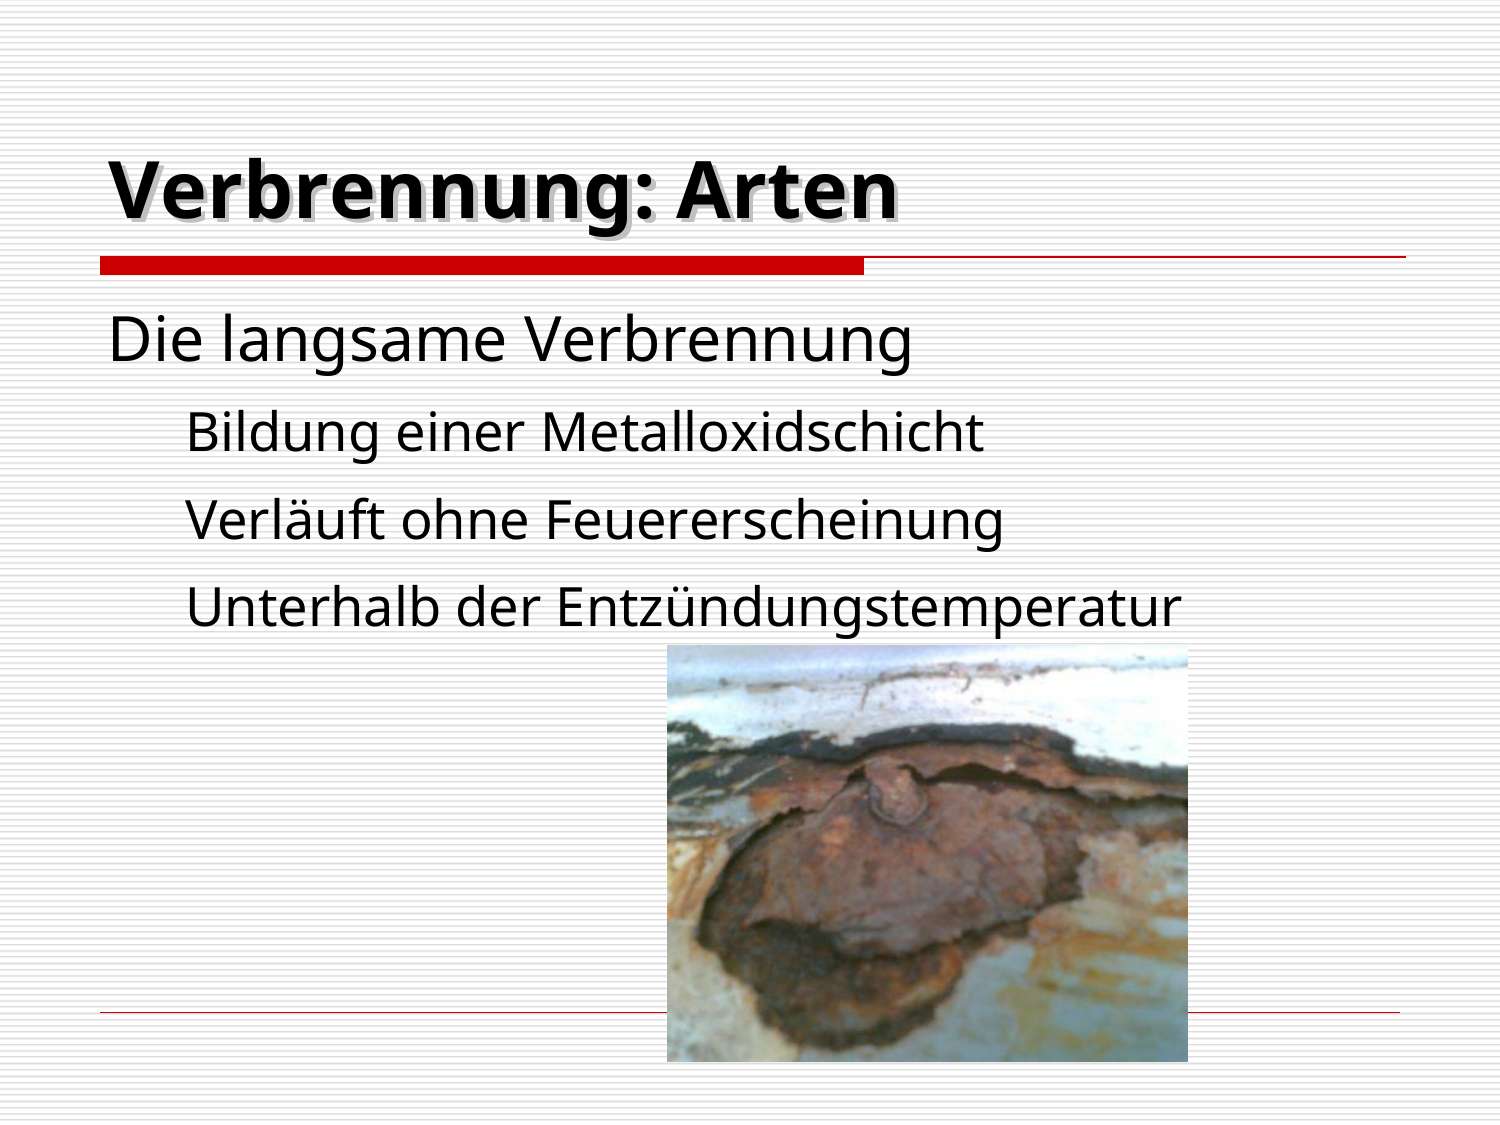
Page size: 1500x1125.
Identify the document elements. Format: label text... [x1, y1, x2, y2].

picture [0, 0, 1500, 1125]
list Die langsame Verbrennung Bildung einer Metalloxidschicht Verläuft ohne Feuererscheinung Unterhalb der Entzündungstemperatur [92, 287, 1406, 988]
title Verbrennung: Arten [94, 49, 1407, 250]
